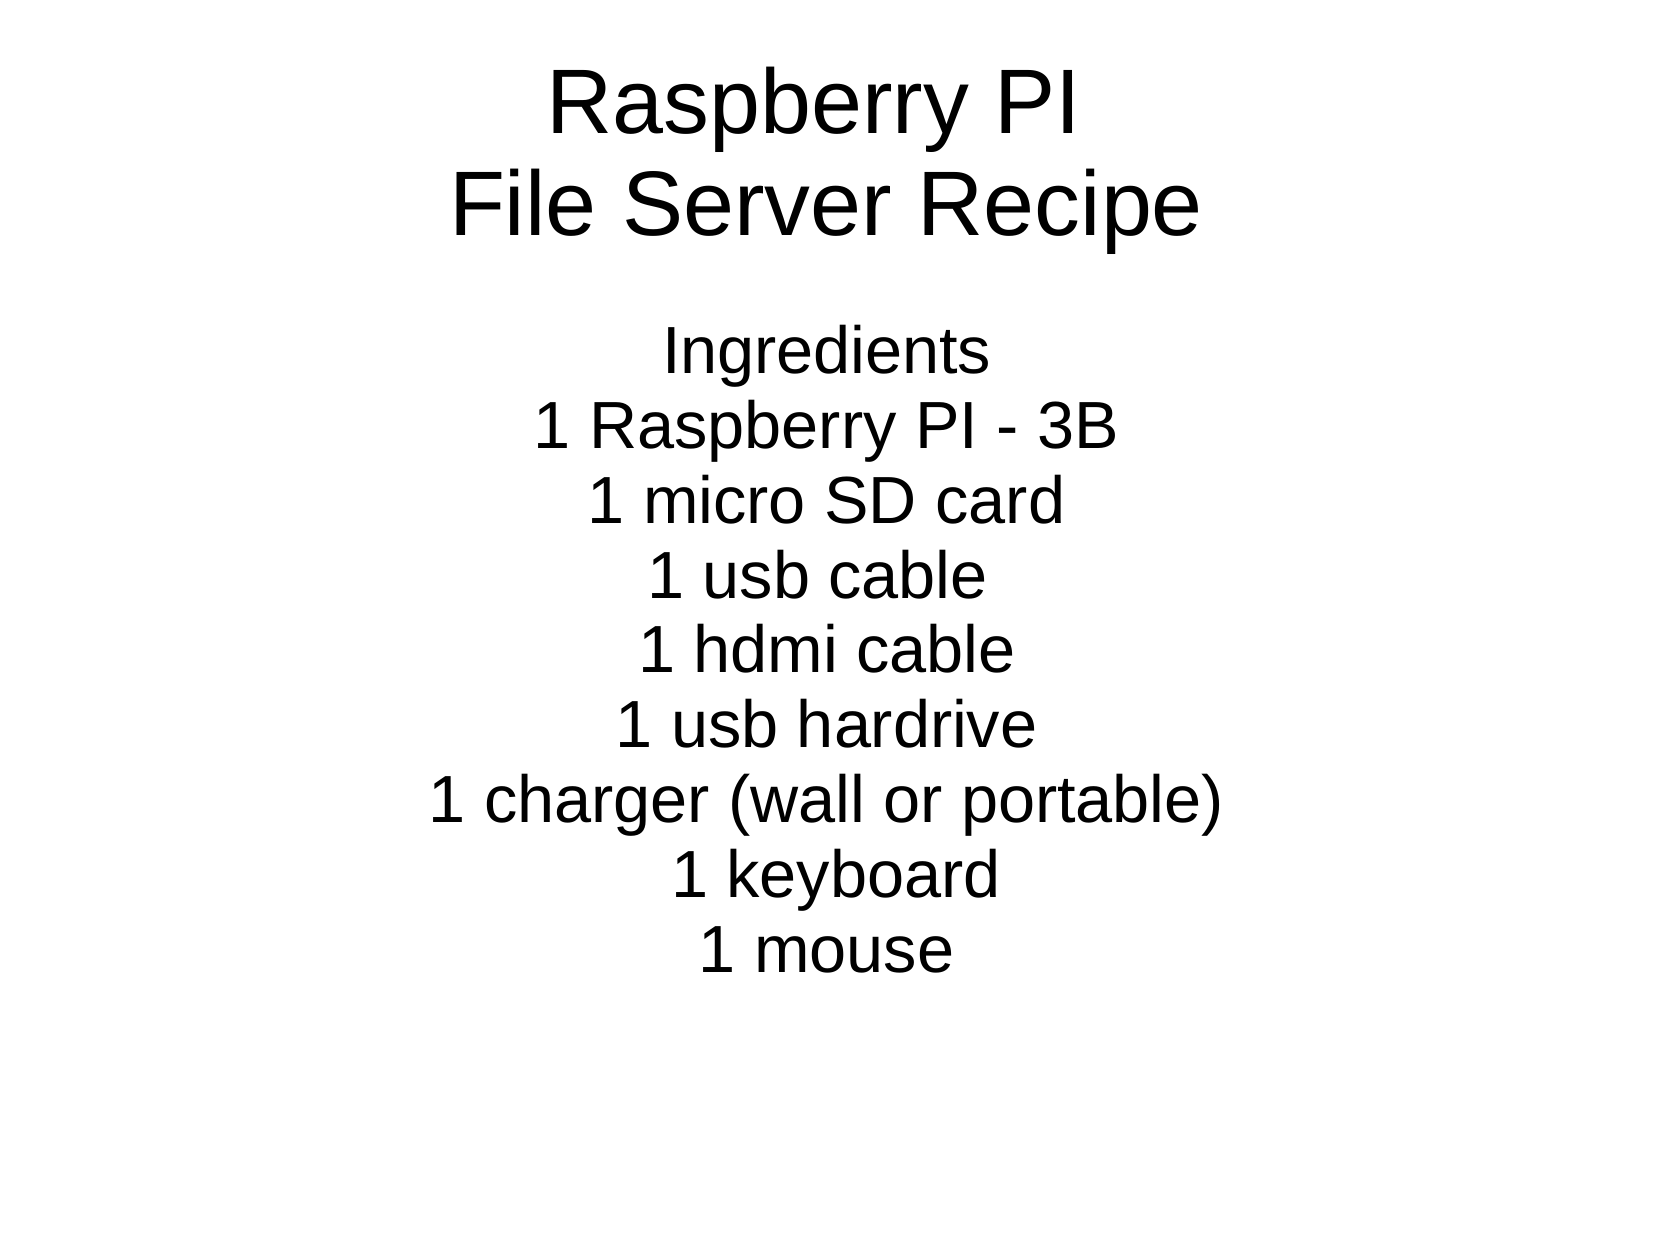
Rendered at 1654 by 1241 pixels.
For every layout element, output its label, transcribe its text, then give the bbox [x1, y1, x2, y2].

subtitle Ingredients 1 Raspberry PI - 3B 1 micro SD card 1 usb cable 1 hdmi cable 1 usb hardrive 1 charger (wall or portable) 1 keyboard 1 mouse [82, 290, 1571, 1010]
title Raspberry PI File Server Recipe [82, 49, 1571, 257]
